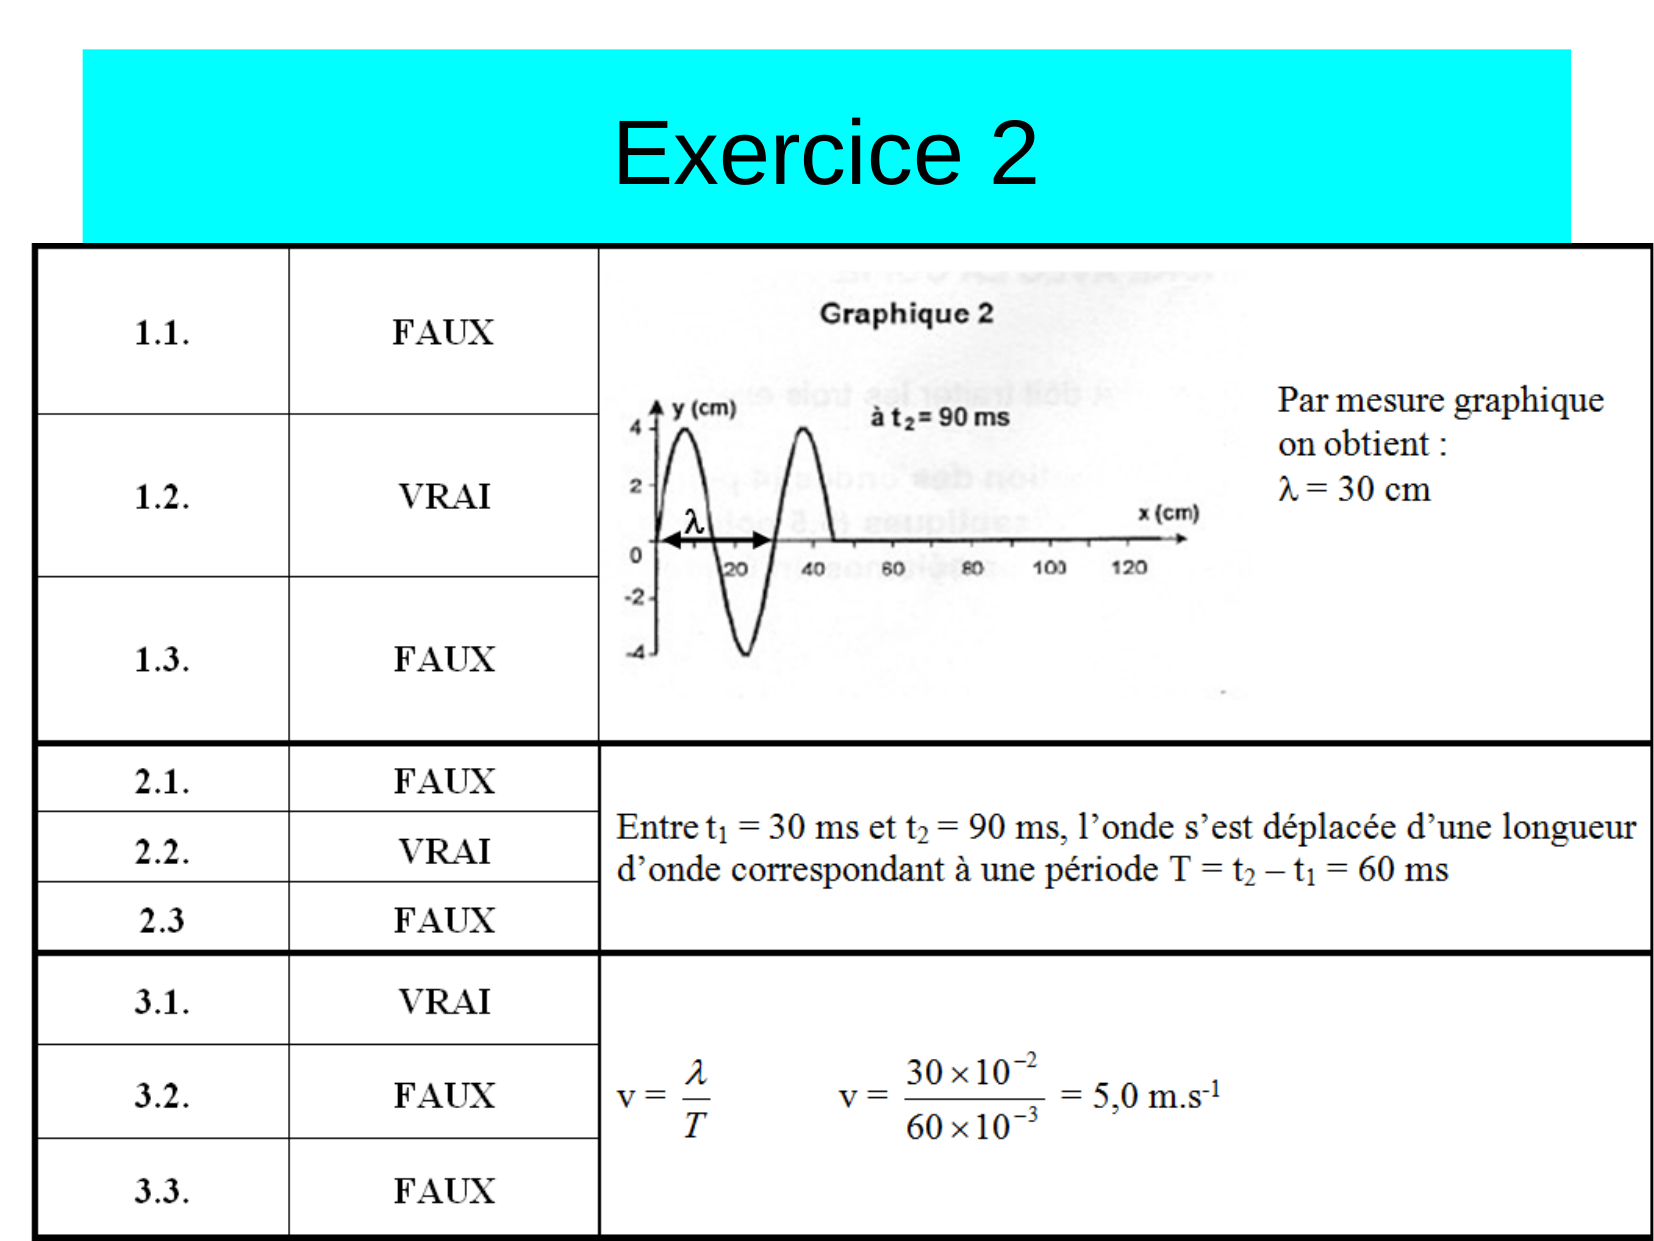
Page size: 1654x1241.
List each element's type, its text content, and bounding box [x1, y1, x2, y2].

picture [29, 243, 1654, 1241]
title Exercice 2 [82, 49, 1571, 243]
